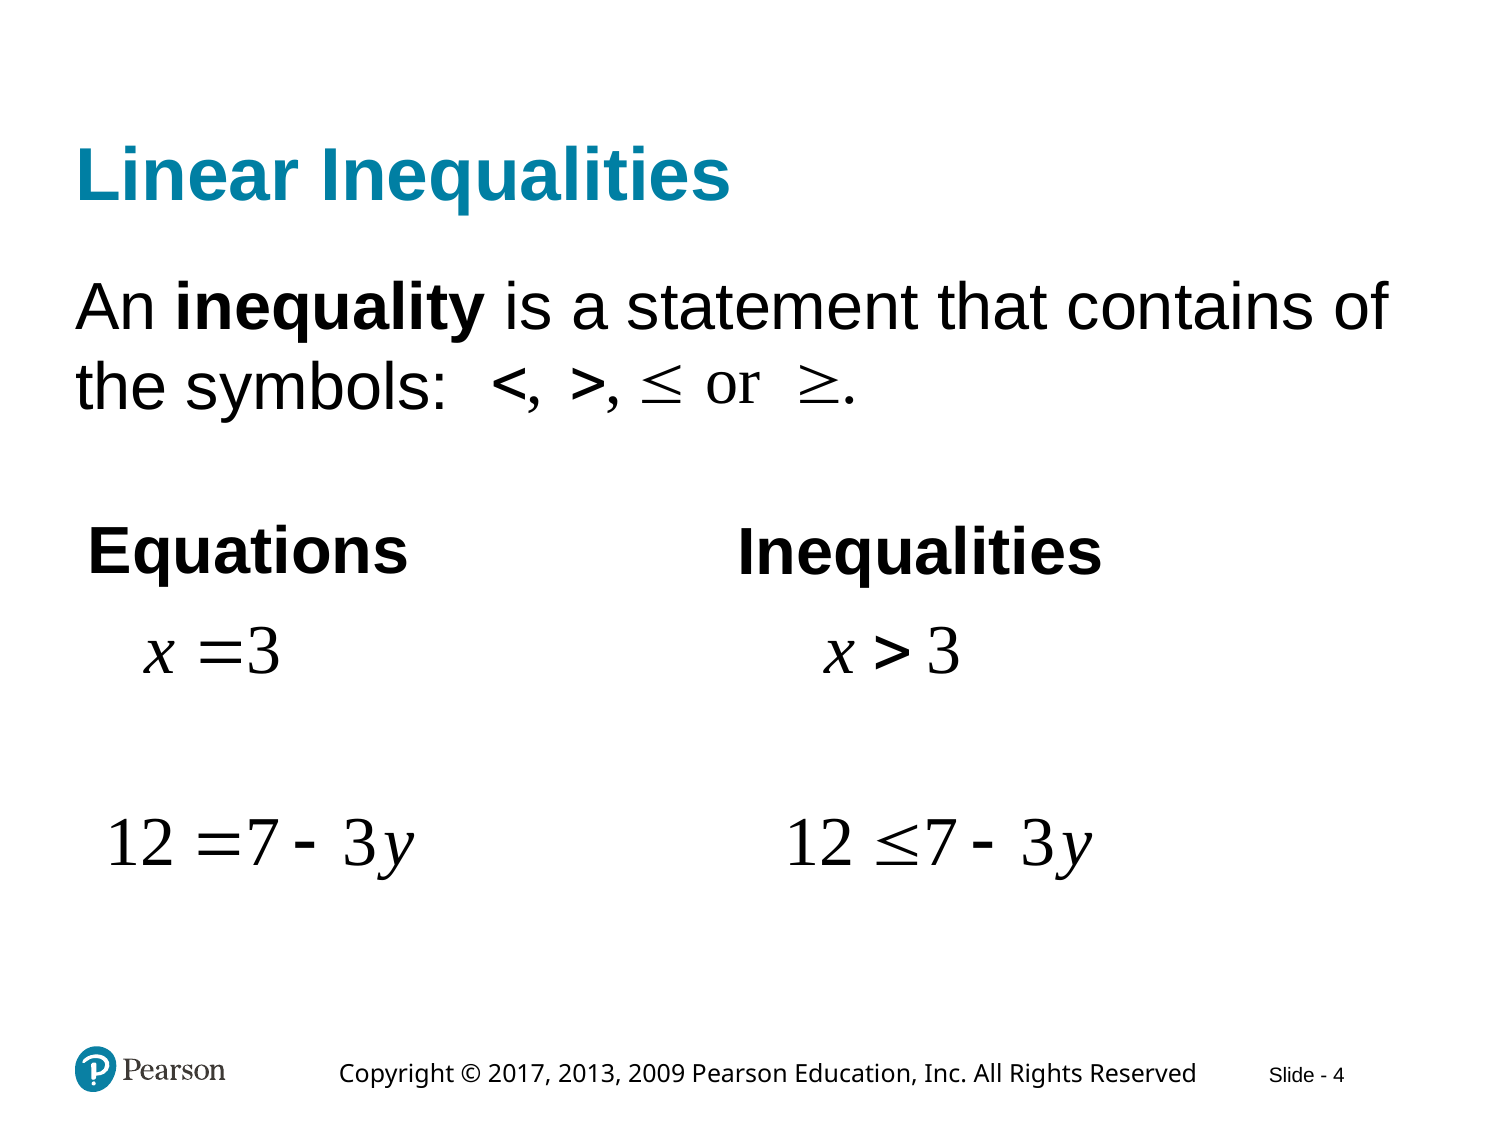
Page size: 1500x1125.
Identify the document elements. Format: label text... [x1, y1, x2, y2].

chart [816, 620, 963, 683]
list Inequalities [737, 507, 1117, 600]
chart [137, 620, 284, 683]
chart [788, 811, 1099, 888]
chart [108, 811, 422, 888]
title Linear Inequalities [75, 35, 1425, 216]
chart [487, 357, 859, 426]
list Equations [87, 507, 430, 588]
list An inequality is a statement that contains of the symbols: [75, 262, 1425, 438]
